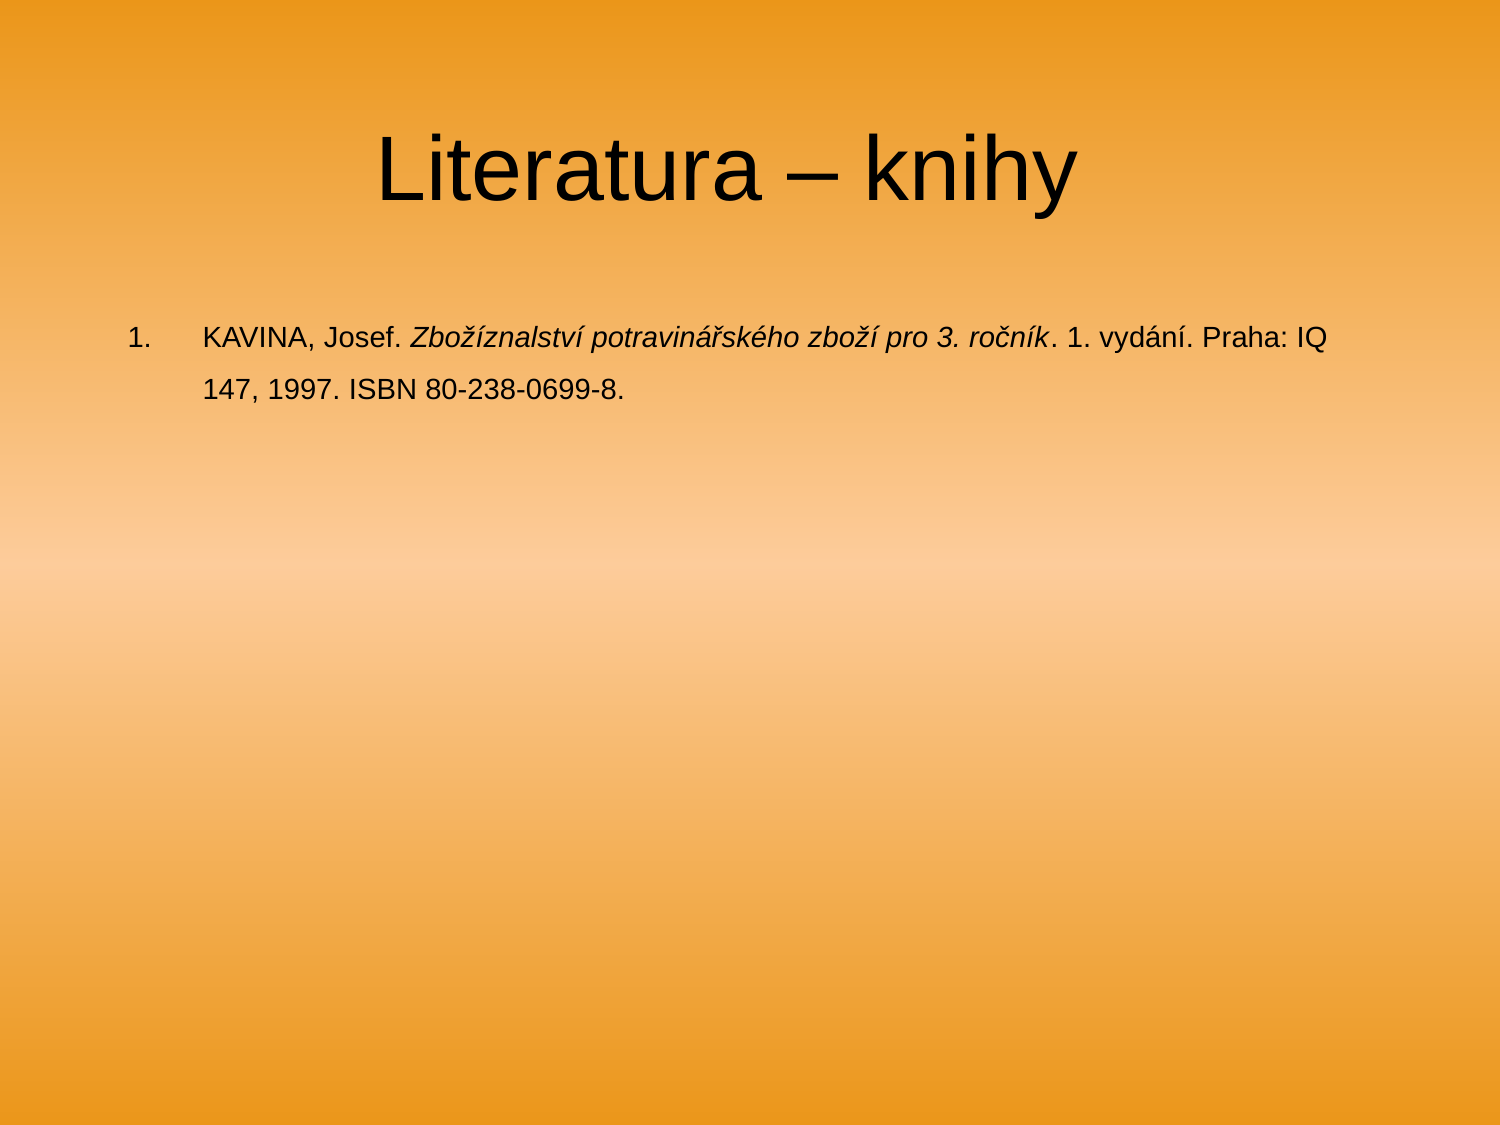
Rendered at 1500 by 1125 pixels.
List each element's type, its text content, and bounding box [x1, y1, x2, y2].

title Literatura – knihy [100, 82, 1355, 247]
list KAVINA, Josef. Zbožíznalství potravinářského zboží pro 3. ročník. 1. vydání. Praha: IQ 147, 1997. ISBN 80-238-0699-8. [112, 292, 1388, 1024]
